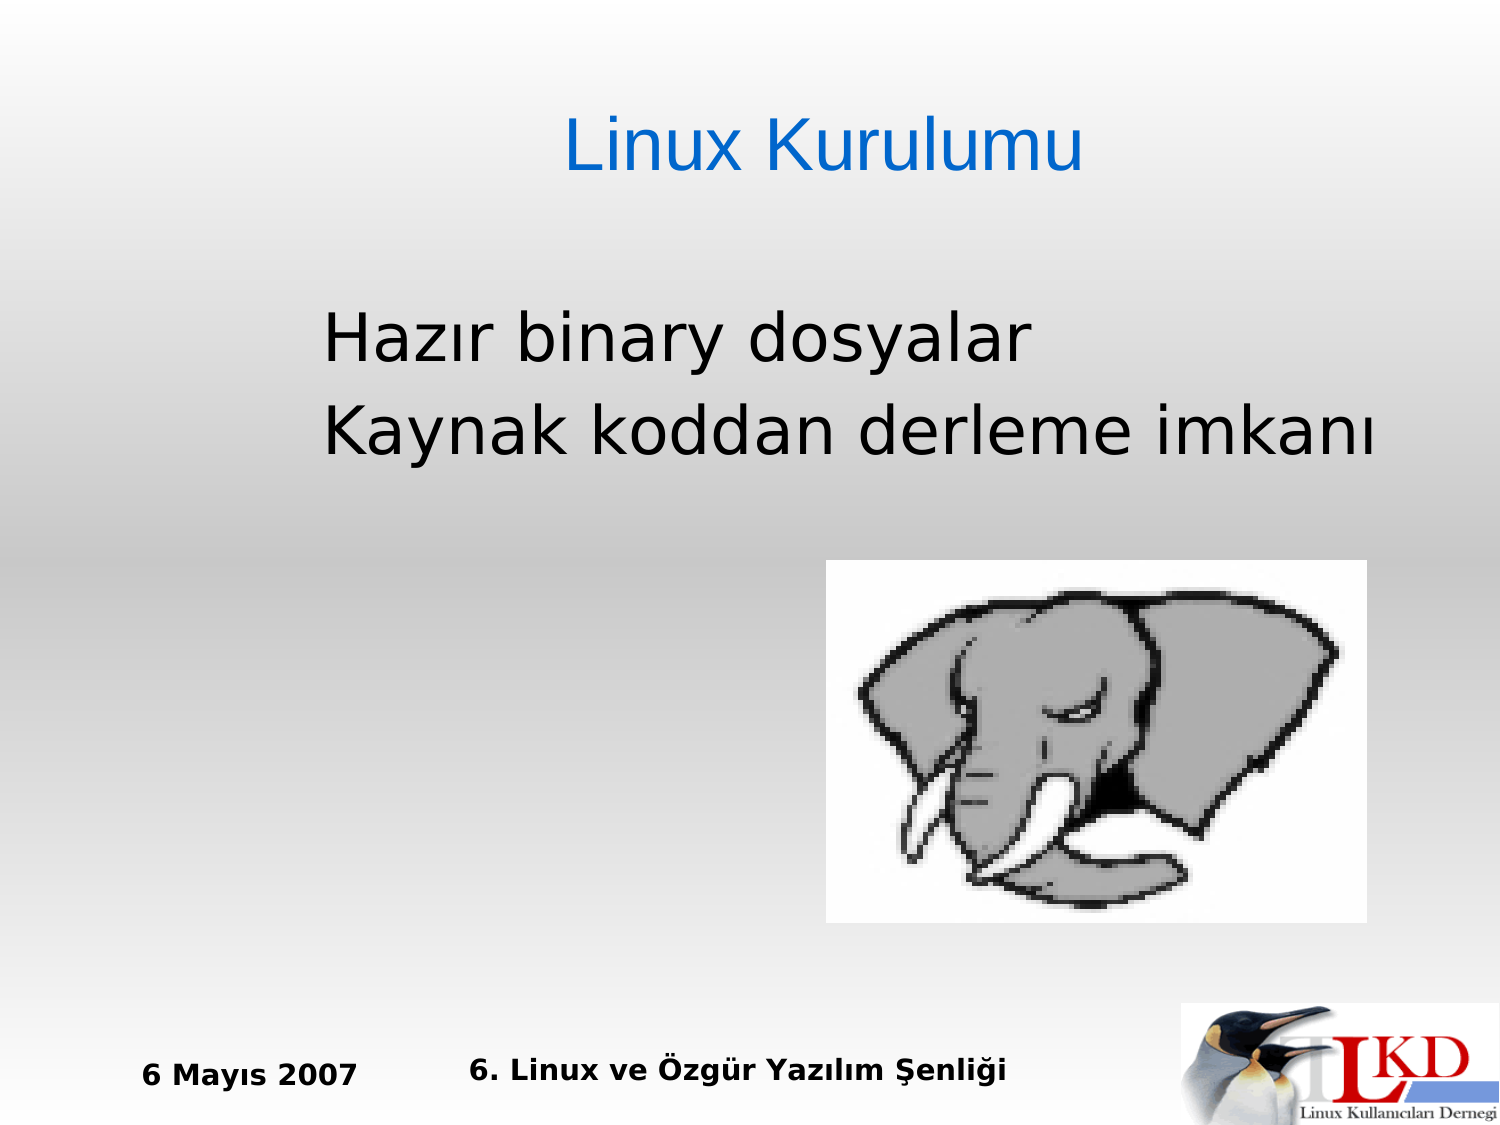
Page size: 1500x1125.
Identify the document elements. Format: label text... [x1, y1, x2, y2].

picture [826, 560, 1367, 923]
picture [1181, 1003, 1499, 1125]
list Hazır binary dosyalar Kaynak koddan derleme imkanı [224, 299, 1425, 975]
title Linux Kurulumu [224, 49, 1425, 238]
